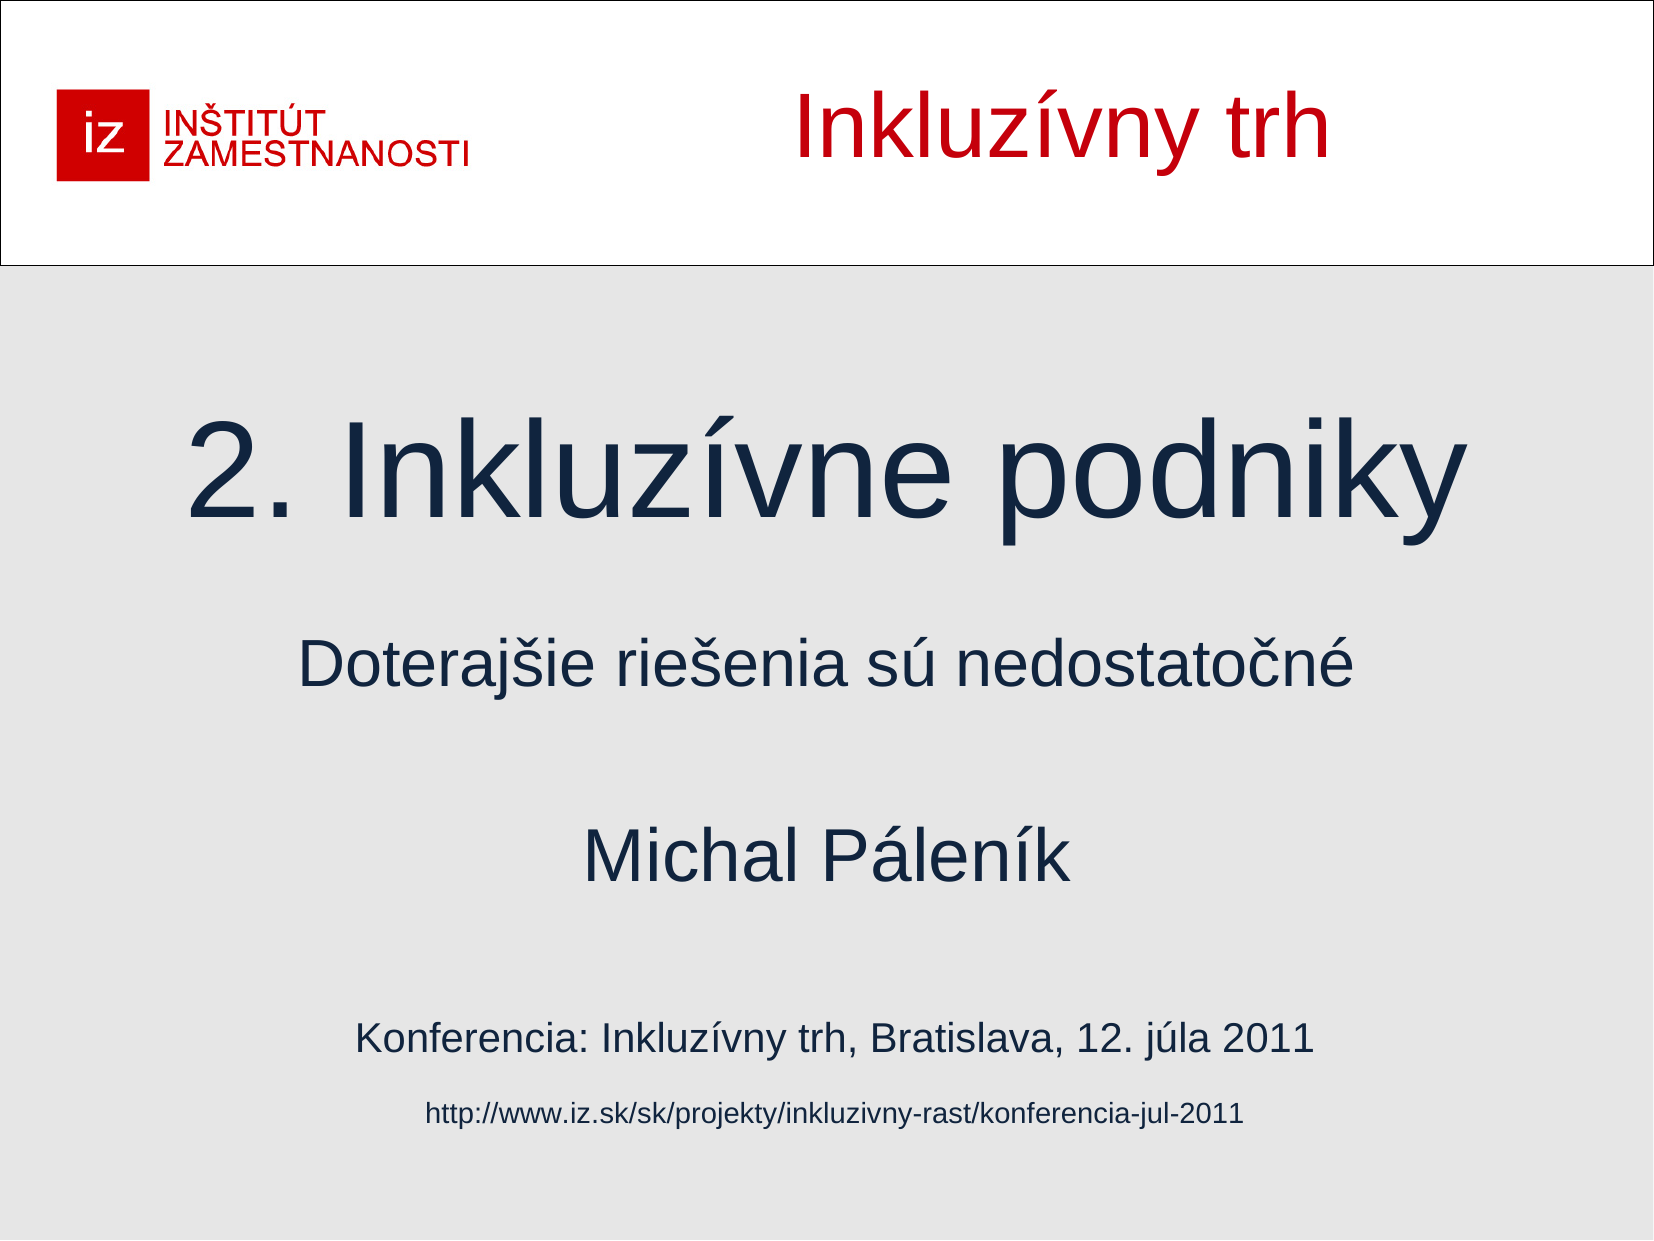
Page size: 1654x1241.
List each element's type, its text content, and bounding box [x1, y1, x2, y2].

picture [5, 8, 518, 257]
title Inkluzívny trh [561, 29, 1565, 237]
text_box 2. Inkluzívne podniky Doterajšie riešenia sú nedostatočné Michal Páleník Konferencia: Inkluzívny trh, Bratislava, 12. júla 2011 http://www.iz.sk/sk/projekty/inkluzivny-rast/konferencia-jul-2011 [58, 289, 1595, 1126]
